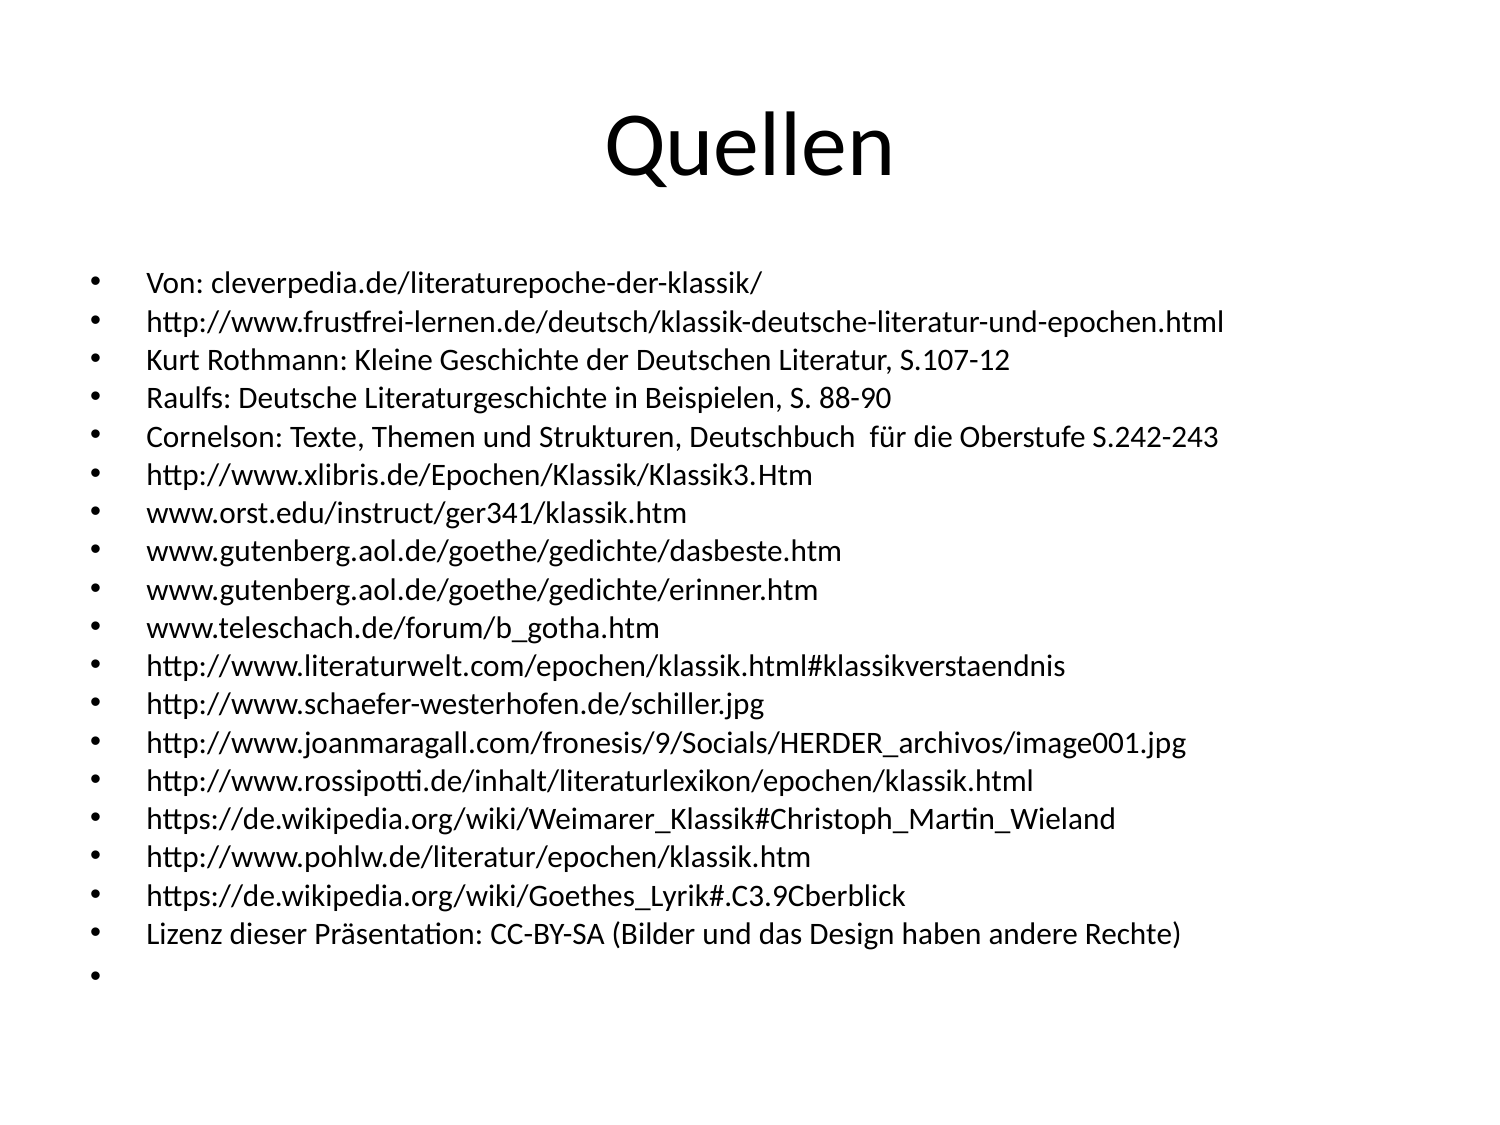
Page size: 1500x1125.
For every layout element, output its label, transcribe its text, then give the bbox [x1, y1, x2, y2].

title Quellen [75, 45, 1426, 233]
list Von: cleverpedia.de/literaturepoche-der-klassik/ http://www.frustfrei-lernen.de/deutsch/klassik-deutsche-literatur-und-epochen.html Kurt Rothmann: Kleine Geschichte der Deutschen Literatur, S.107-12 Raulfs: Deutsche Literaturgeschichte in Beispielen, S. 88-90 Cornelson: Texte, Themen und Strukturen, Deutschbuch für die Oberstufe S.242-243 http://www.xlibris.de/Epochen/Klassik/Klassik3. Htm www.orst.edu/instruct/ger341/klassik.htm www.gutenberg.aol.de/goethe/gedichte/dasbeste.htm www.gutenberg.aol.de/goethe/gedichte/erinner.htm www.teleschach.de/forum/b_gotha.htm http://www.literaturwelt.com/epochen/klassik.html#klassikverstaendnis http://www.schaefer-westerhofen.de/schiller.jpg http://www.joanmaragall.com/fronesis/9/Socials/HERDER_archivos/image001.jpg http://www.rossipotti.de/inhalt/literaturlexikon/epochen/klassik.html https://de.wikipedia.org/wiki/Weimarer_Klassik#Christoph_Martin_Wieland http://www.pohlw.de/literatur/epochen/klassik.htm https://de.wikipedia.org/wiki/Goethes_Lyrik#.C3.9Cberblick Lizenz dieser Präsentation: CC-BY-SA (Bilder und das Design haben andere Rechte) [75, 262, 1426, 1005]
